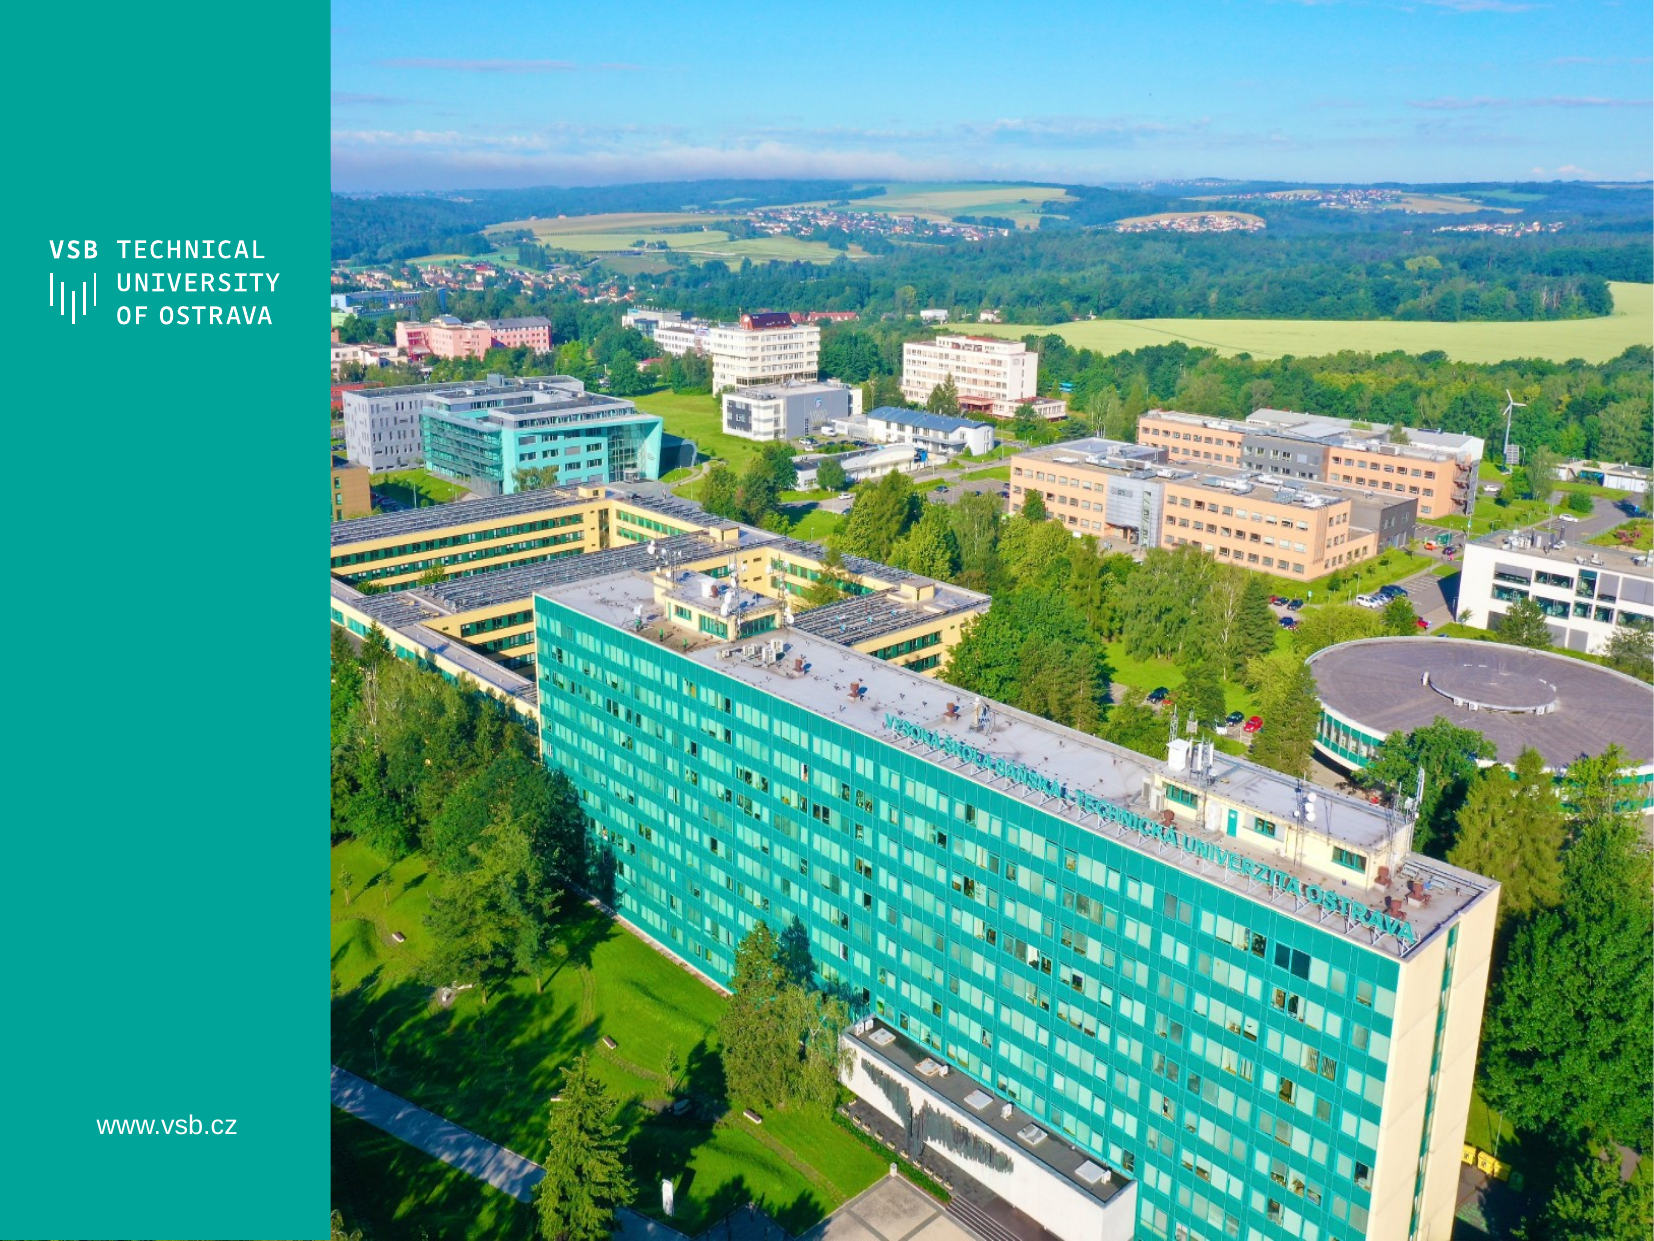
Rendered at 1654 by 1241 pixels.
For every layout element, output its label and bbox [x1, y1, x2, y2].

picture [331, 0, 1654, 1241]
